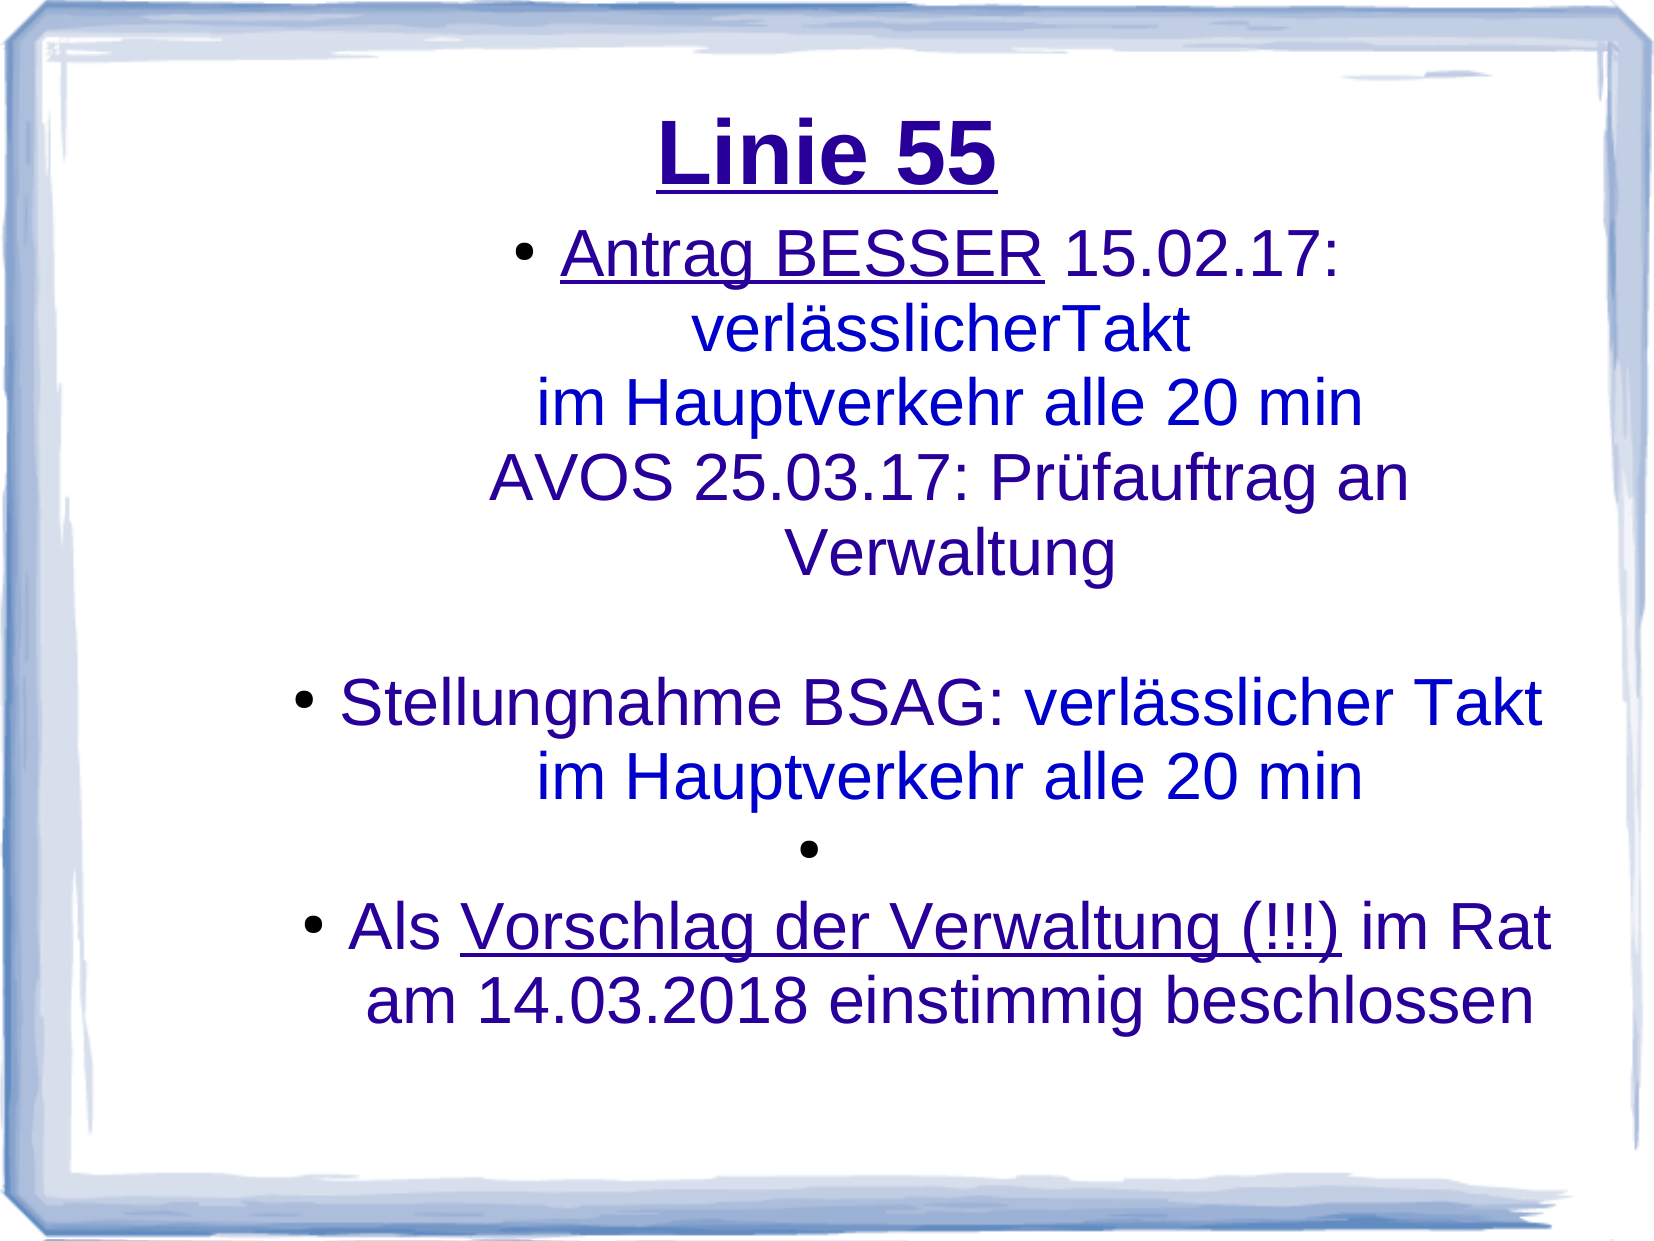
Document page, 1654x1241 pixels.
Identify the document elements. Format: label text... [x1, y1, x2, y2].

picture [0, 0, 1654, 1241]
subtitle Antrag BESSER 15.02.17: verlässlicherTakt im Hauptverkehr alle 20 min AVOS 25.03.17: Prüfauftrag an Verwaltung Stellungnahme BSAG: verlässlicher Takt im Hauptverkehr alle 20 min Als Vorschlag der Verwaltung (!!!) im Rat am 14.03.2018 einstimmig beschlossen [118, 215, 1571, 1114]
title Linie 55 [82, 49, 1571, 257]
